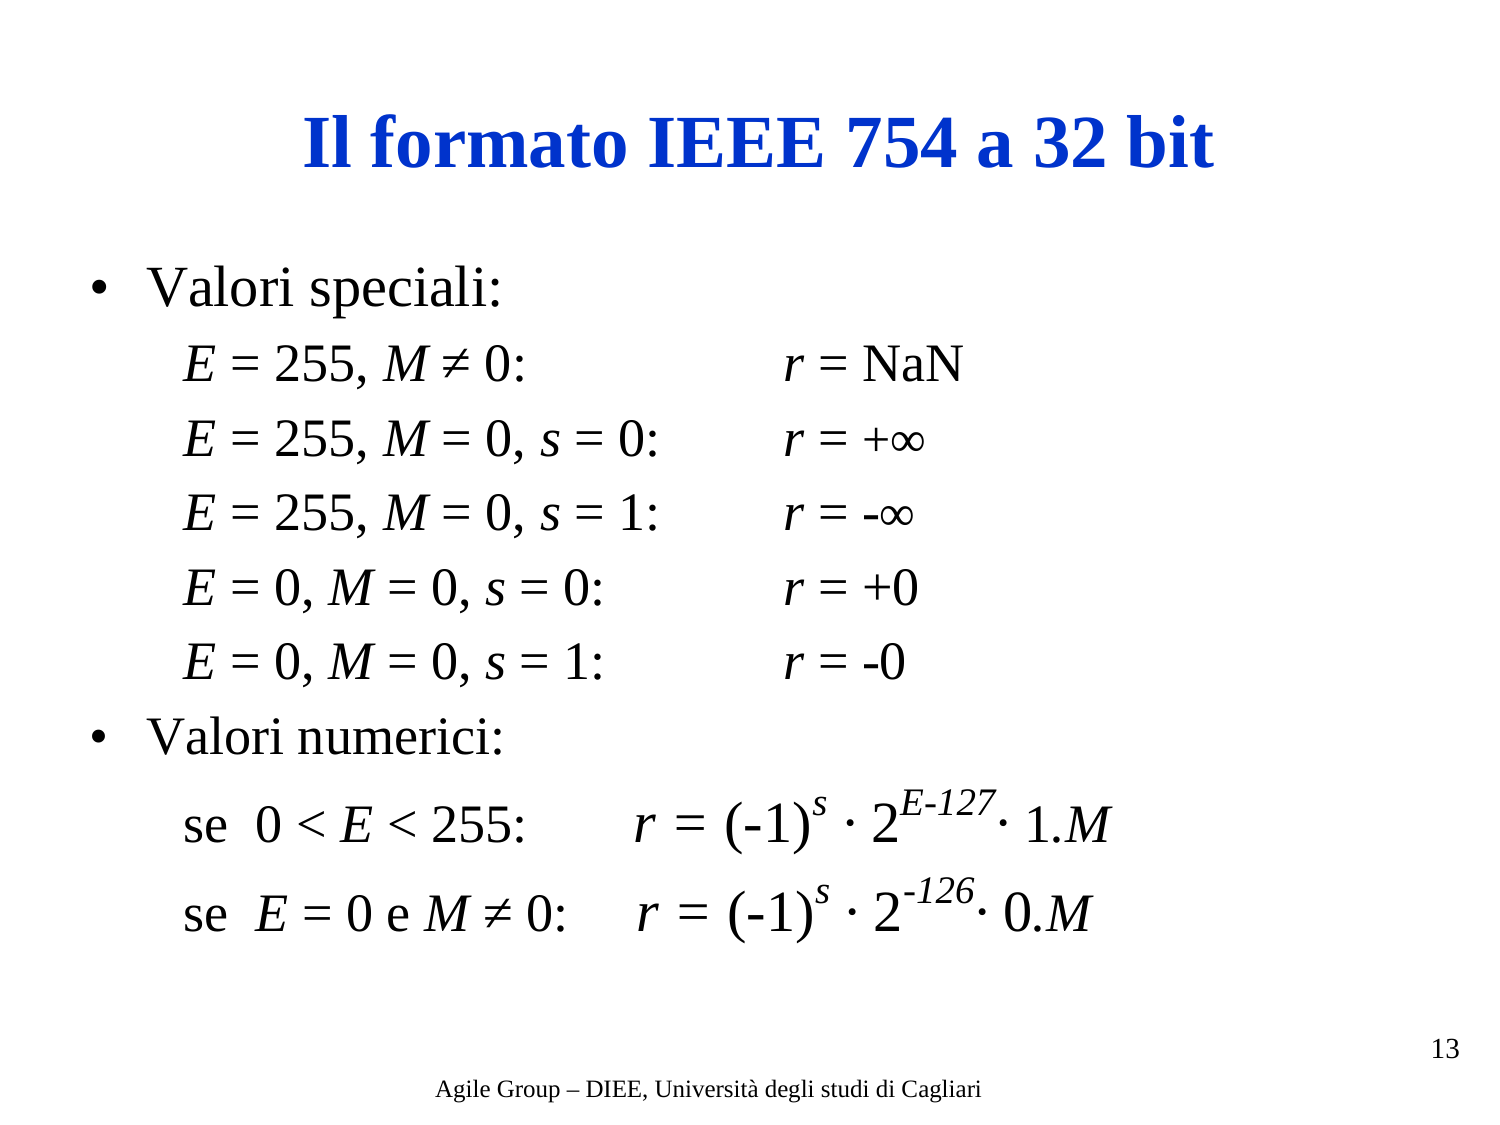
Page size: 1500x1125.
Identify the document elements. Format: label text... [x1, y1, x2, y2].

title Il formato IEEE 754 a 32 bit [120, 61, 1396, 224]
list Valori speciali: E = 255, M ≠ 0: r = NaN E = 255, M = 0, s = 0: r = +∞ E = 255, M = 0, s = 1: r = -∞ E = 0, M = 0, s = 0: r = +0 E = 0, M = 0, s = 1: r = -0 Valori numerici: se 0 < E < 255: r = (-1)s · 2E-127· 1.M se E = 0 e M ≠ 0: r = (-1)s · 2-126· 0.M [75, 246, 1463, 952]
